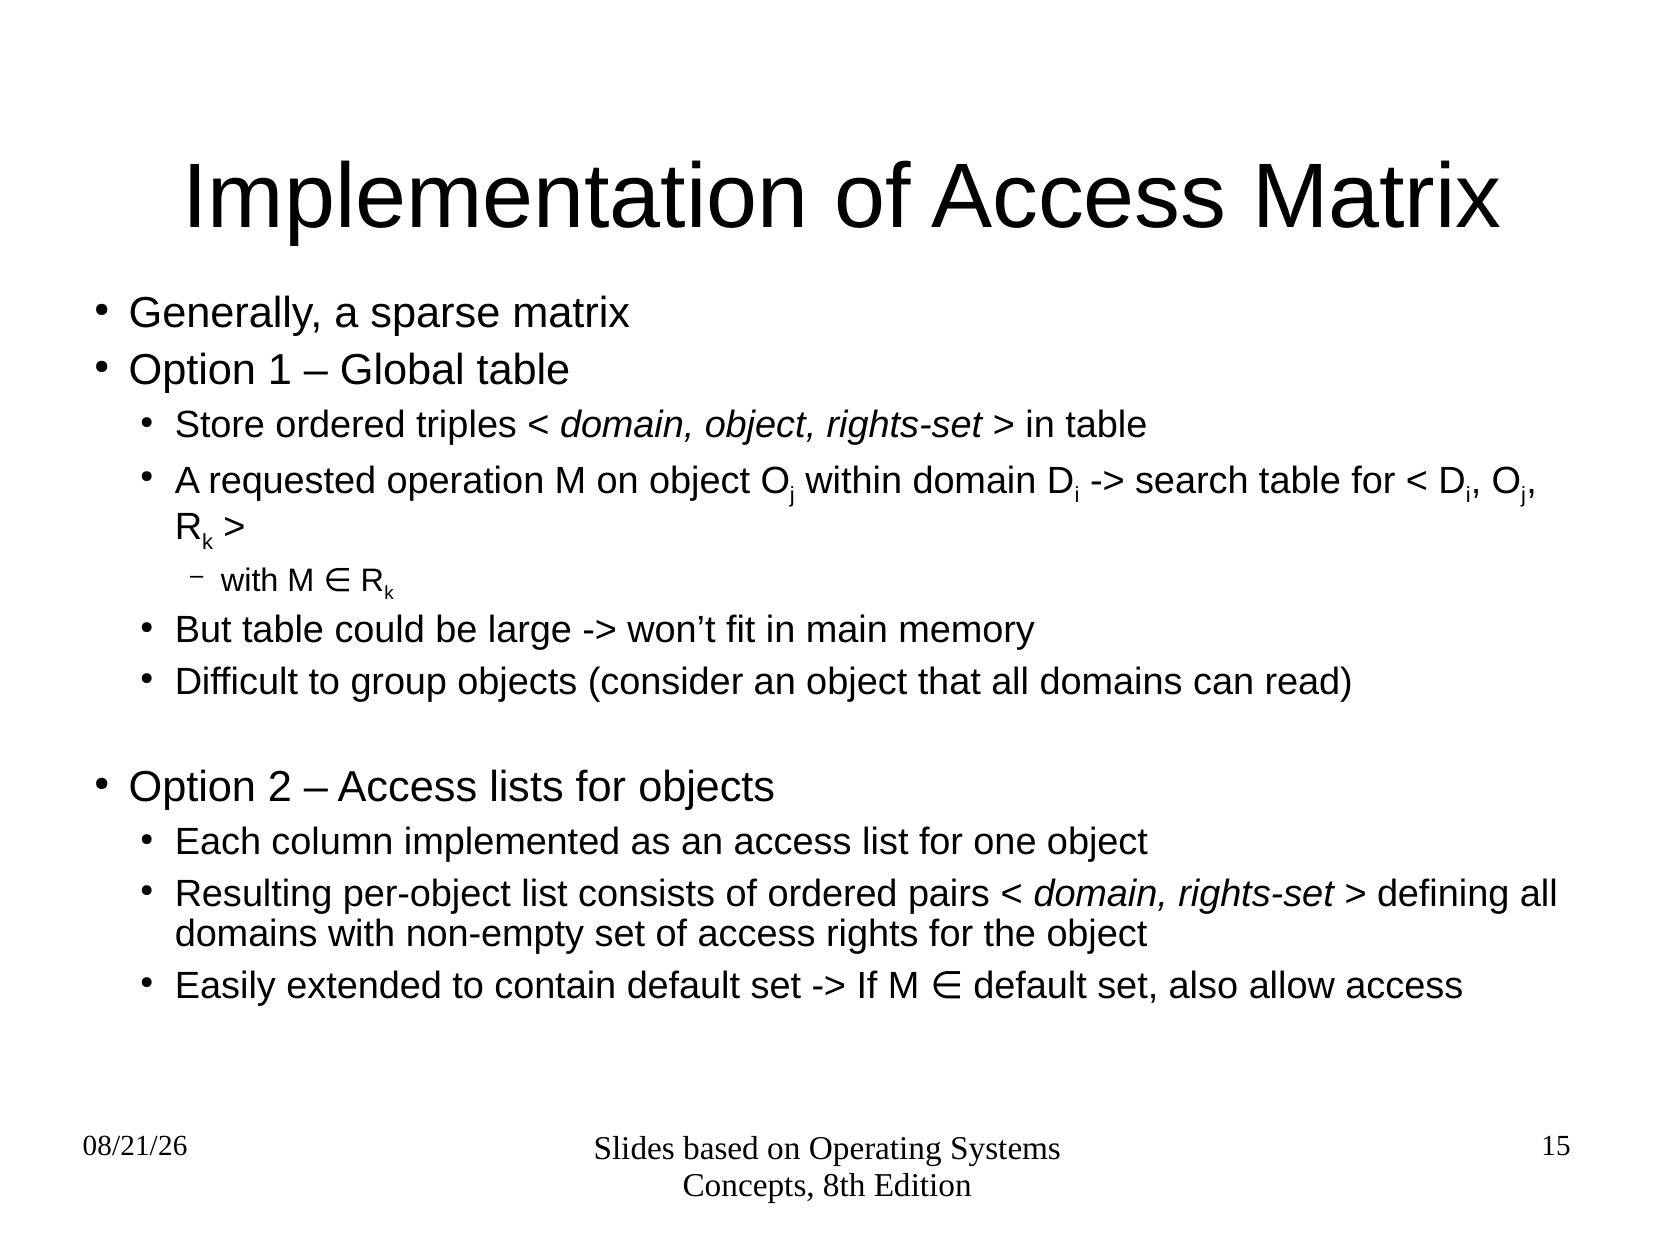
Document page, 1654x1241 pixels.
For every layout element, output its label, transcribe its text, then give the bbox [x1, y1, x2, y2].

list Generally, a sparse matrix Option 1 – Global table Store ordered triples < domain, object, rights-set > in table A requested operation M on object Oj within domain Di -> search table for < Di, Oj, Rk > with M ∈ Rk But table could be large -> won’t fit in main memory Difficult to group objects (consider an object that all domains can read) Option 2 – Access lists for objects Each column implemented as an access list for one object Resulting per-object list consists of ordered pairs < domain, rights-set > defining all domains with non-empty set of access rights for the object Easily extended to contain default set -> If M ∈ default set, also allow access [82, 290, 1571, 1010]
title Implementation of Access Matrix [82, 49, 1571, 257]
